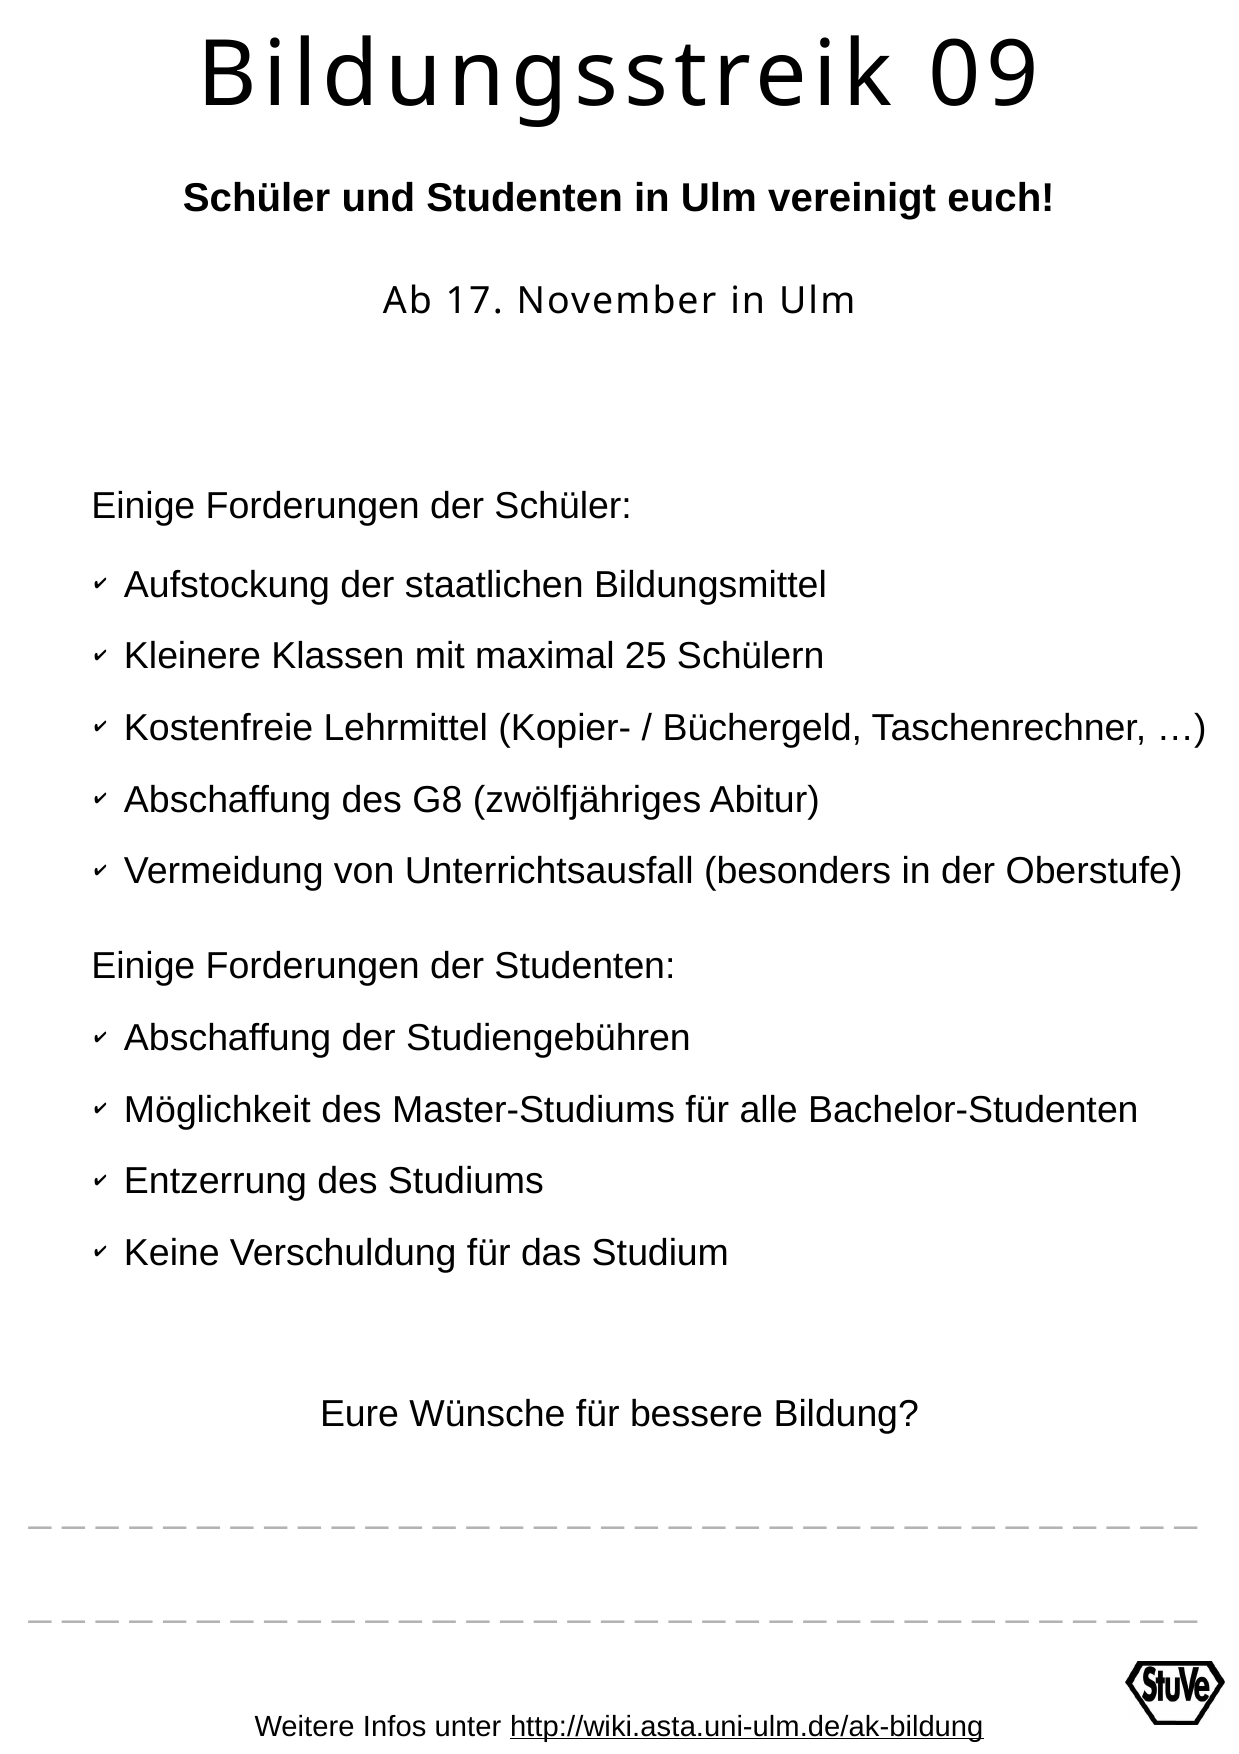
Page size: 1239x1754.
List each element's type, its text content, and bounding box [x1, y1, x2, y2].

text_box Weitere Infos unter http://wiki.asta.uni-ulm.de/ak-bildung [0, 1702, 1239, 1754]
text_box Bildungsstreik 09 [0, 0, 1239, 163]
list Abschaffung der Studiengebühren Möglichkeit des Master-Studiums für alle Bachelor-Studenten Entzerrung des Studiums Keine Verschuldung für das Studium [76, 1016, 1239, 1274]
list Aufstockung der staatlichen Bildungsmittel Kleinere Klassen mit maximal 25 Schülern Kostenfreie Lehrmittel (Kopier- / Büchergeld, Taschenrechner, …) Abschaffung des G8 (zwölfjähriges Abitur) Vermeidung von Unterrichtsausfall (besonders in der Oberstufe) [76, 563, 1239, 964]
text_box Einige Forderungen der Schüler: [76, 477, 1239, 563]
picture [1125, 1661, 1225, 1726]
text_box Ab 17. November in Ulm [0, 265, 1239, 342]
text_box _ _ _ _ _ _ _ _ _ _ _ _ _ _ _ _ _ _ _ _ _ _ _ _ _ _ _ _ _ _ _ _ _ _ _ [0, 1477, 1239, 1538]
text_box Eure Wünsche für bessere Bildung? [0, 1385, 1239, 1443]
text_box Schüler und Studenten in Ulm vereinigt euch! [0, 167, 1239, 229]
text_box _ _ _ _ _ _ _ _ _ _ _ _ _ _ _ _ _ _ _ _ _ _ _ _ _ _ _ _ _ _ _ _ _ _ _ [0, 1572, 1239, 1633]
text_box Einige Forderungen der Studenten: [76, 964, 1239, 994]
